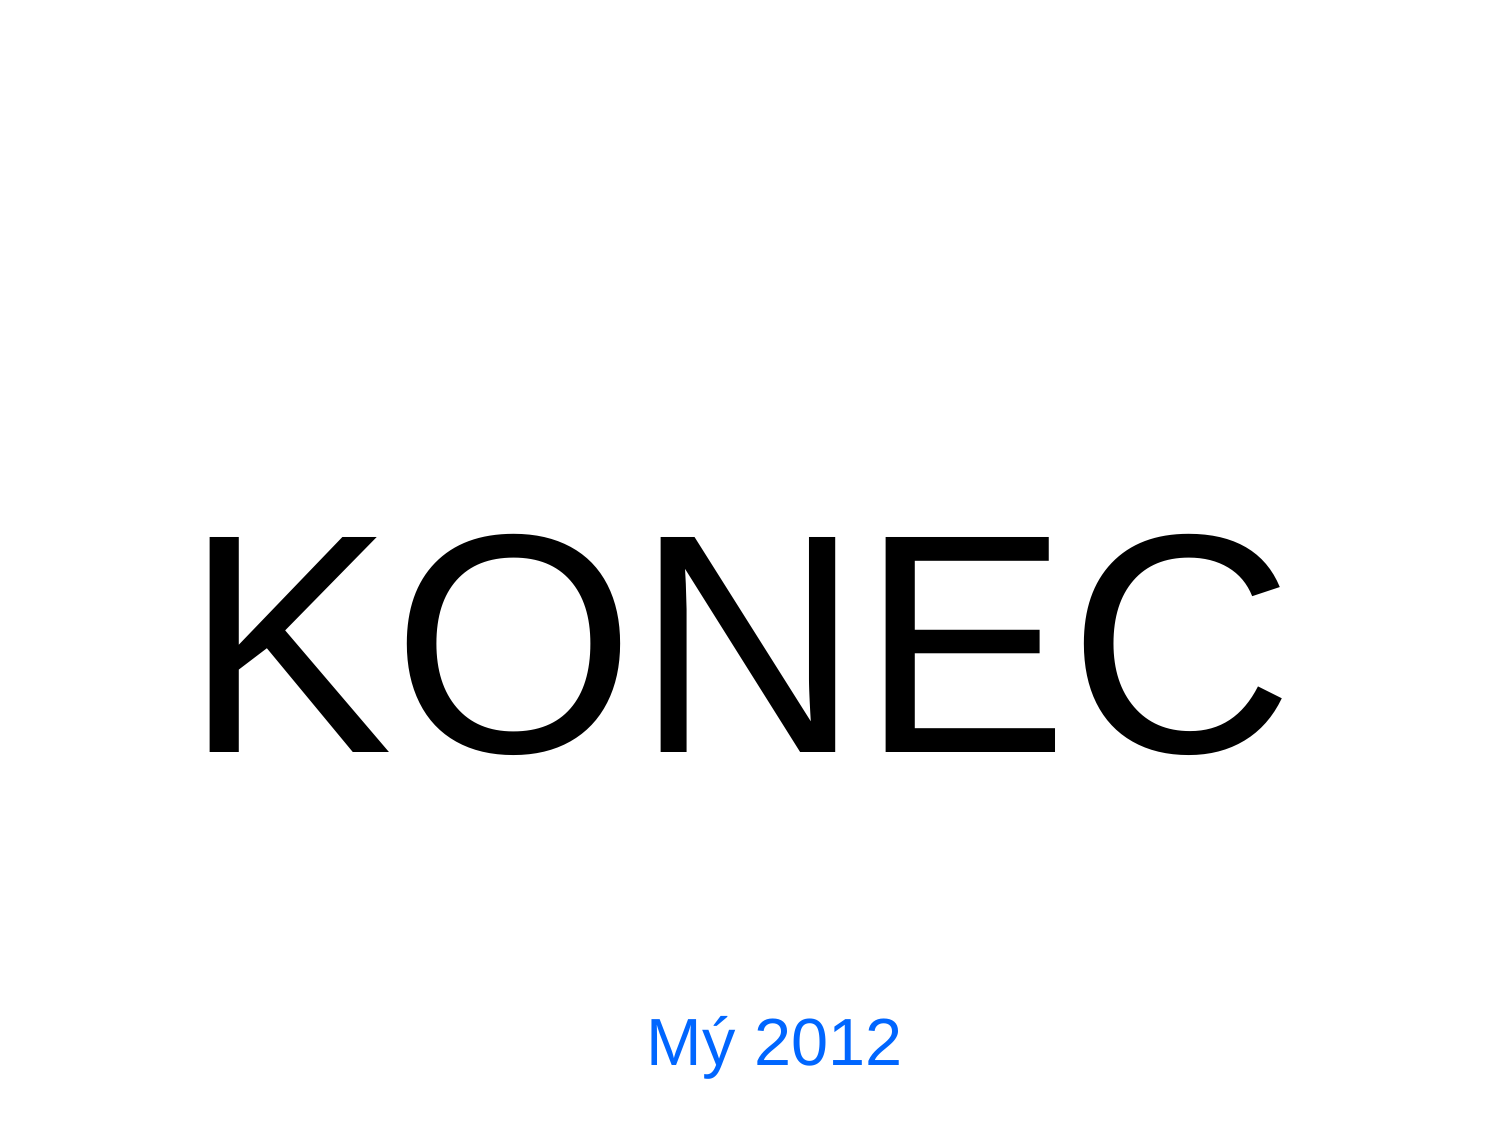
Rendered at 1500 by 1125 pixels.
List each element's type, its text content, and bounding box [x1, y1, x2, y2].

title KONEC Mý 2012 [64, 432, 1415, 621]
